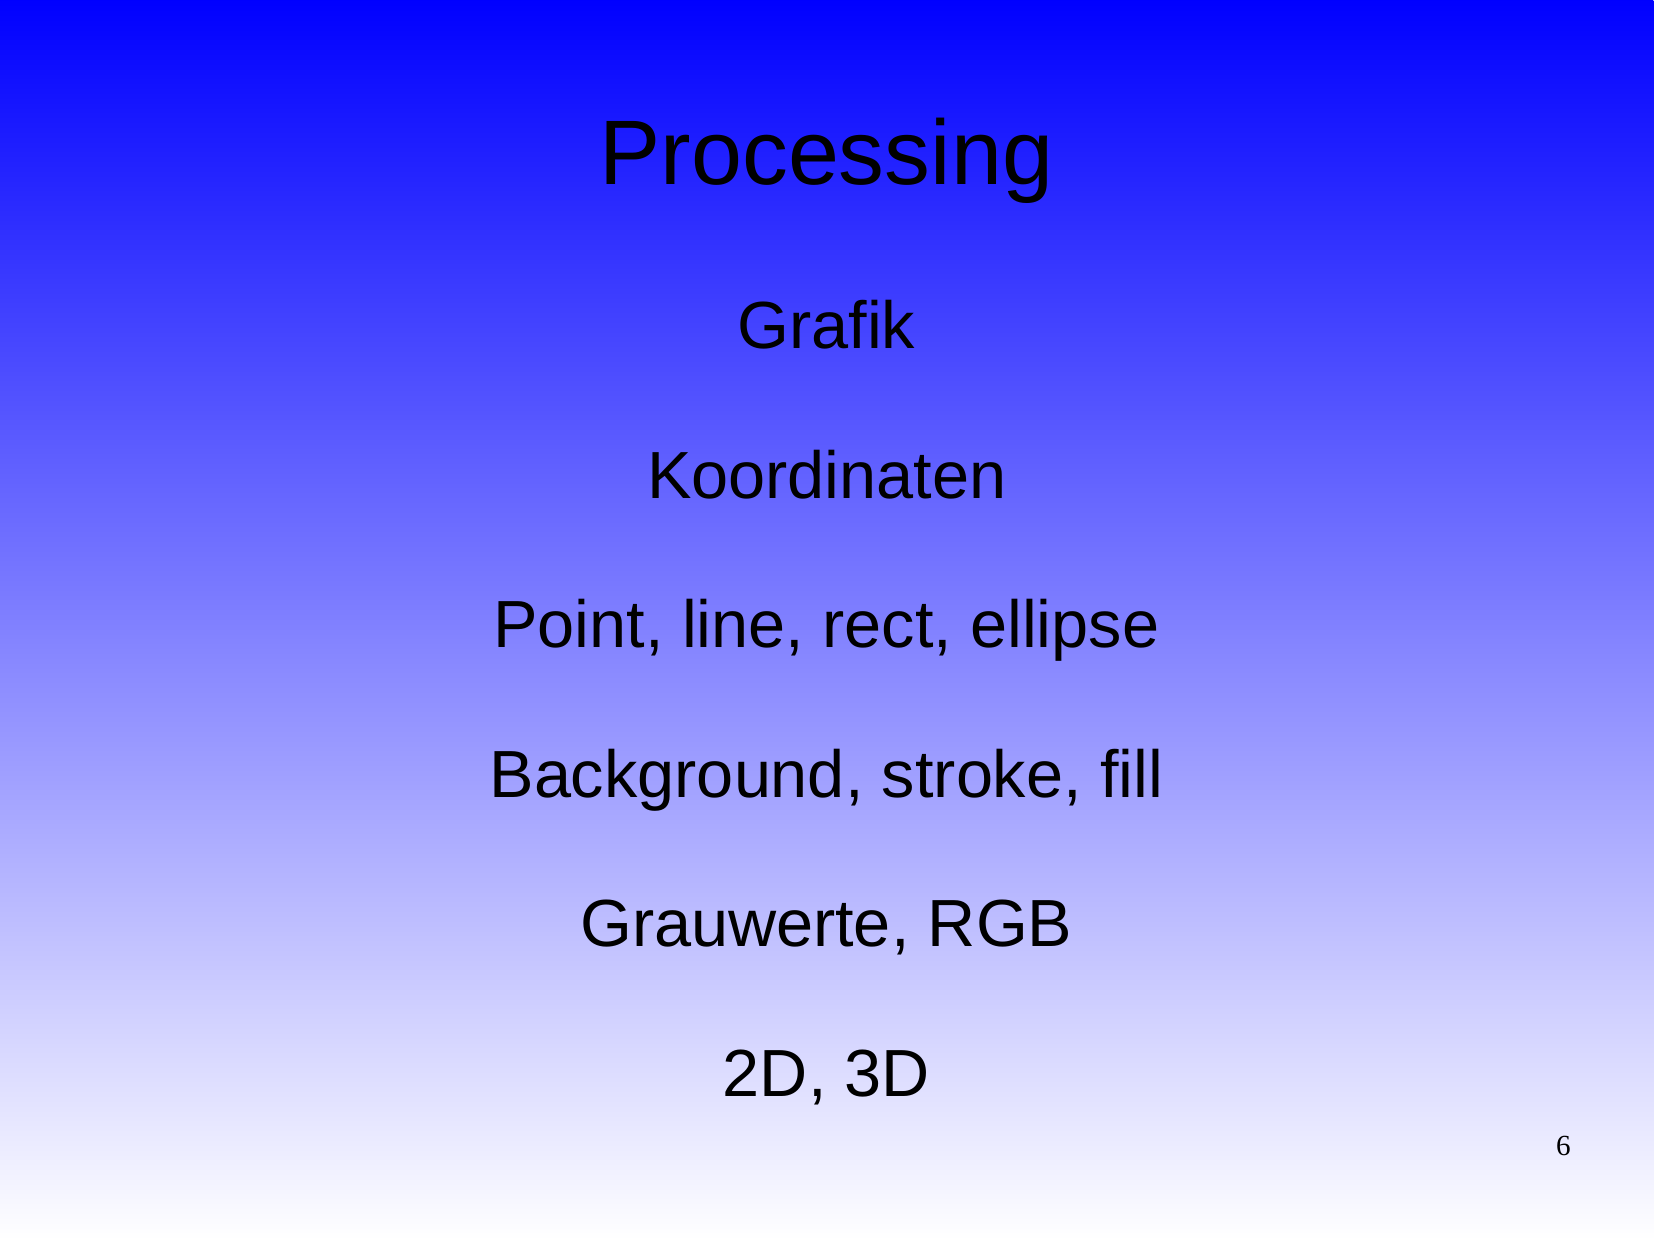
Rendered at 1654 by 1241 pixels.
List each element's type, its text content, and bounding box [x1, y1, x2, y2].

subtitle Grafik Koordinaten Point, line, rect, ellipse Background, stroke, fill Grauwerte, RGB 2D, 3D [82, 289, 1571, 1110]
title Processing [82, 49, 1571, 257]
